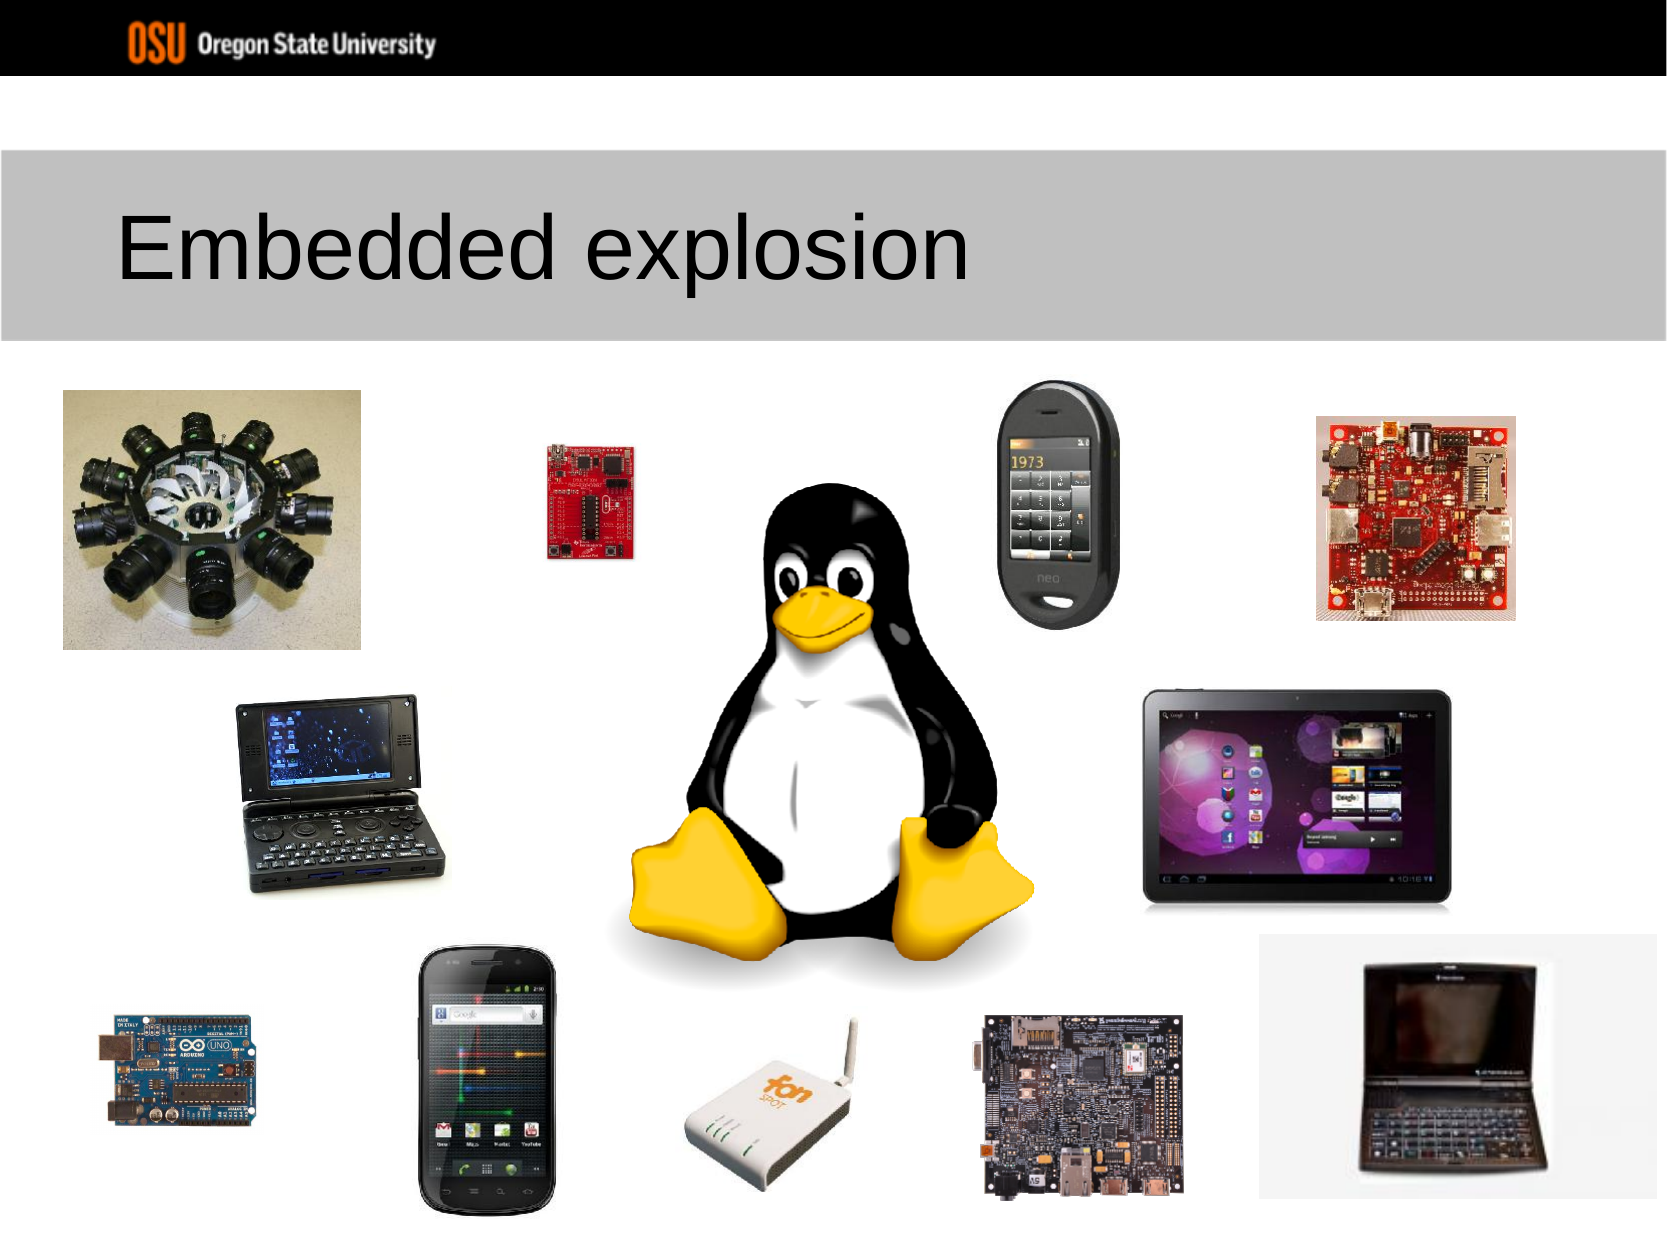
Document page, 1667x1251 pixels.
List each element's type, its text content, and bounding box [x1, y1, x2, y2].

picture [483, 374, 1127, 996]
picture [225, 686, 452, 901]
subtitle Embedded explosion [115, 157, 1667, 341]
picture [0, 0, 1667, 76]
picture [1316, 416, 1516, 621]
picture [63, 390, 361, 651]
picture [915, 999, 1240, 1216]
picture [90, 1004, 264, 1135]
picture [379, 929, 594, 1231]
picture [1140, 687, 1453, 916]
picture [1259, 934, 1657, 1199]
picture [675, 1006, 868, 1201]
picture [0, 149, 1667, 341]
